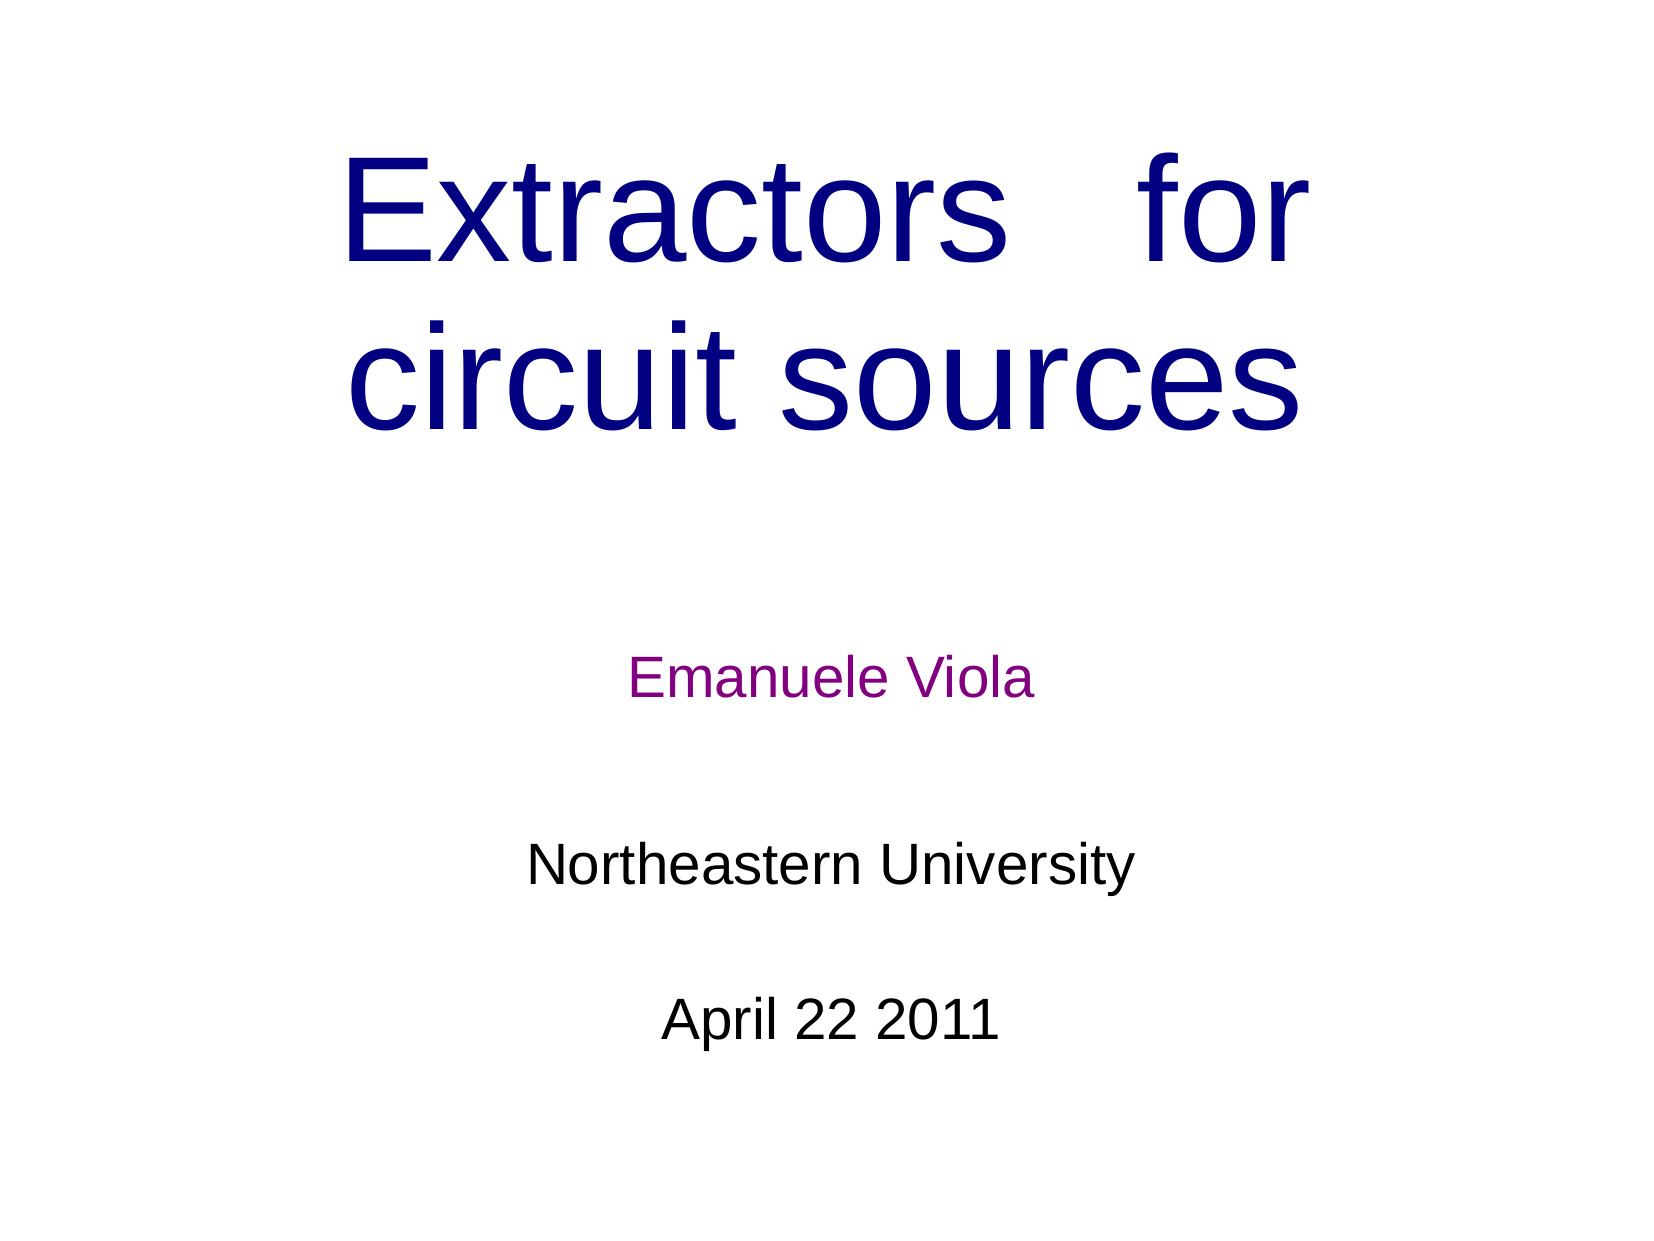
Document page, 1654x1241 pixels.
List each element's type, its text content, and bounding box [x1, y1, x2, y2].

subtitle Emanuele Viola Northeastern University April 22 2011 [37, 637, 1626, 1201]
title Extractors for circuit sources [75, 99, 1576, 488]
